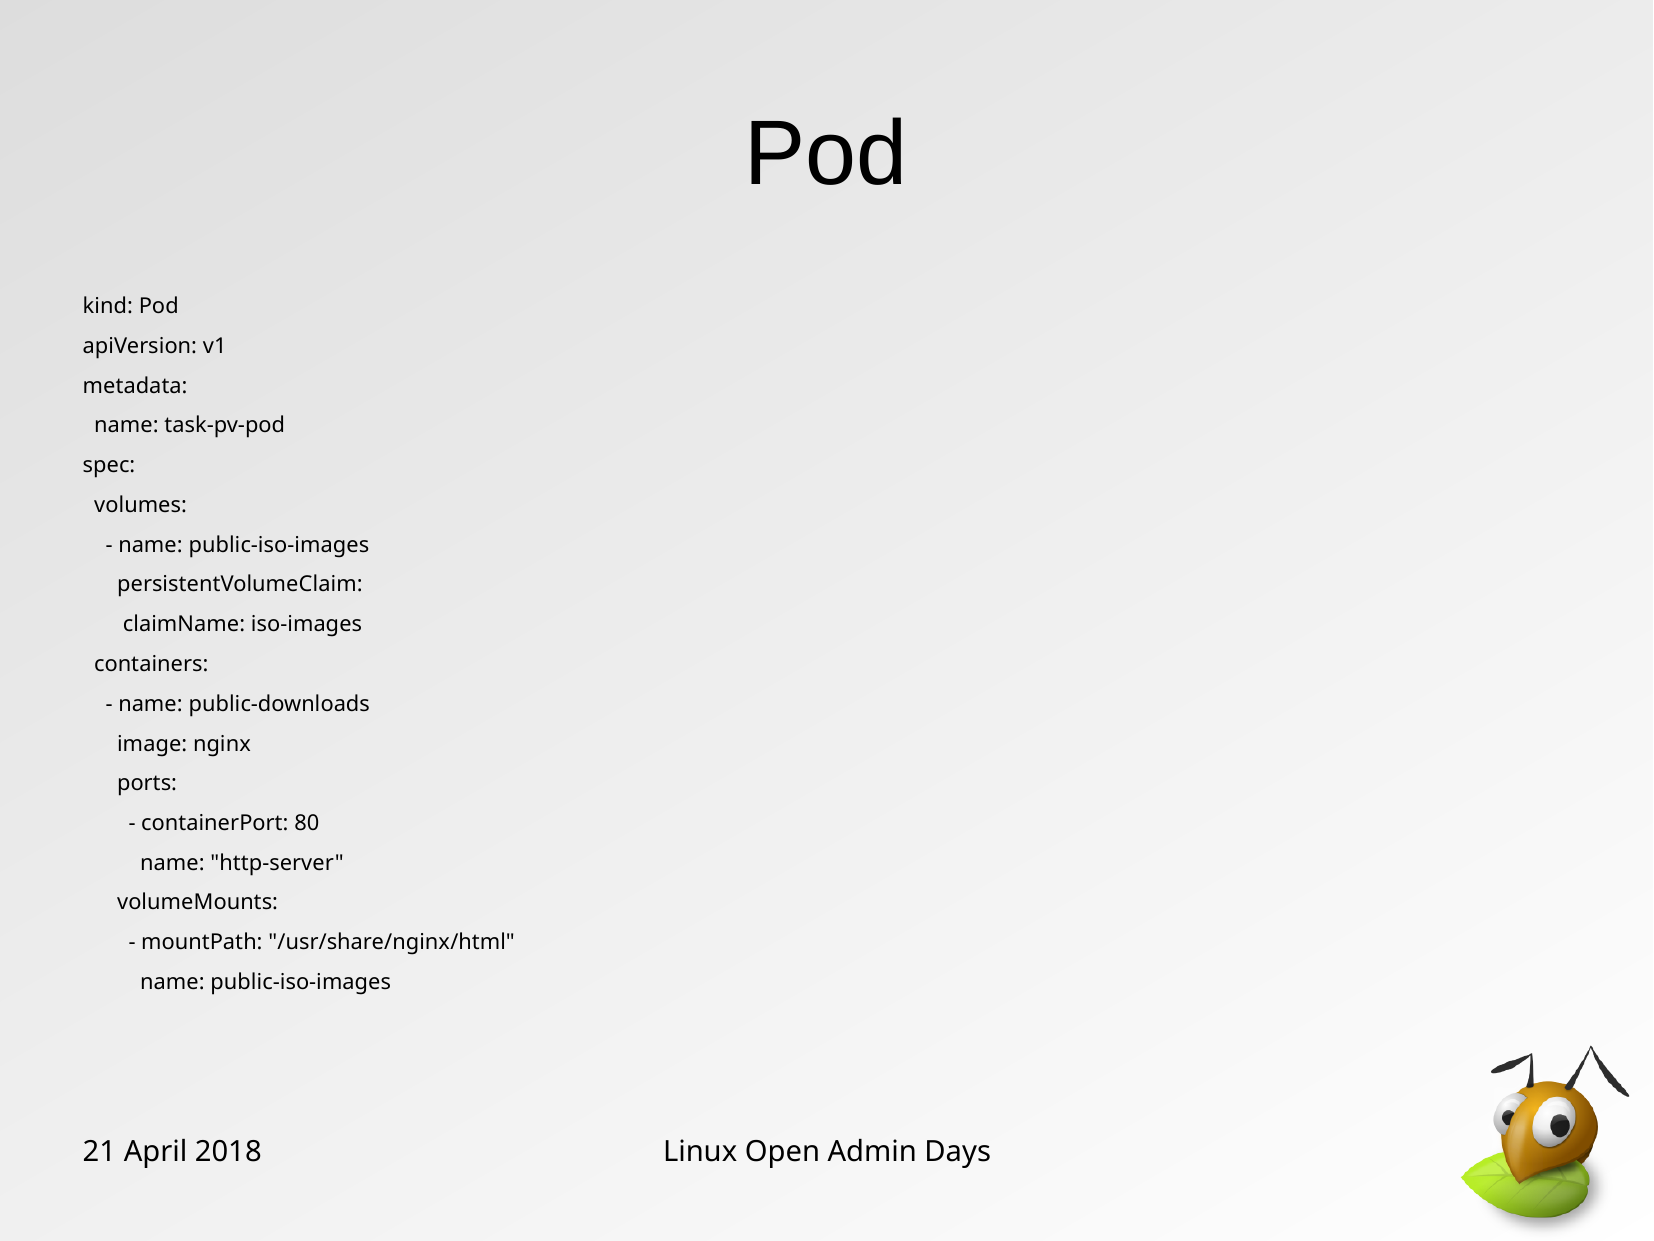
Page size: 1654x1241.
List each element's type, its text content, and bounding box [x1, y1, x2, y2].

picture [1432, 1037, 1653, 1241]
list kind: Pod apiVersion: v1 metadata: name: task-pv-pod spec: volumes: - name: public-iso-images persistentVolumeClaim: claimName: iso-images containers: - name: public-downloads image: nginx ports: - containerPort: 80 name: "http-server" volumeMounts: - mountPath: "/usr/share/nginx/html" name: public-iso-images [82, 290, 1571, 1010]
title Pod [82, 49, 1571, 257]
